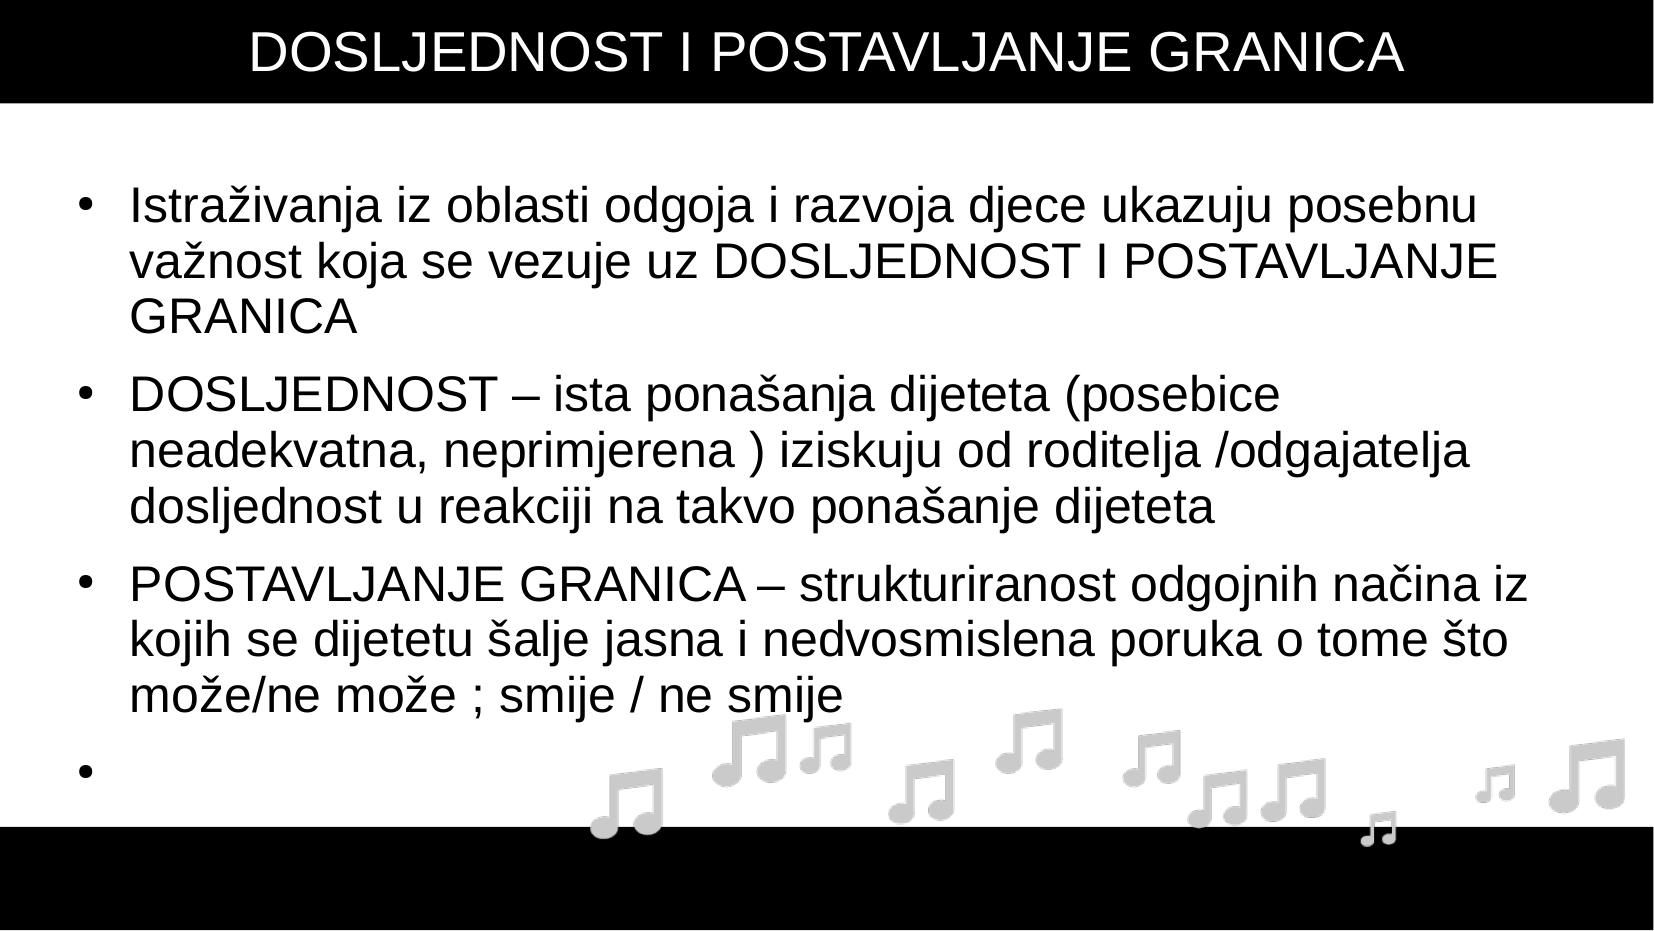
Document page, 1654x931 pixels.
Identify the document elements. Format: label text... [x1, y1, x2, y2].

list Istraživanja iz oblasti odgoja i razvoja djece ukazuju posebnu važnost koja se vezuje uz DOSLJEDNOST I POSTAVLJANJE GRANICA DOSLJEDNOST – ista ponašanja dijeteta (posebice neadekvatna, neprimjerena ) iziskuju od roditelja /odgajatelja dosljednost u reakciji na takvo ponašanje dijeteta POSTAVLJANJE GRANICA – strukturiranost odgojnih načina iz kojih se dijetetu šalje jasna i nedvosmislena poruka o tome što može/ne može ; smije / ne smije [59, 177, 1595, 768]
title DOSLJEDNOST I POSTAVLJANJE GRANICA [59, 6, 1595, 98]
